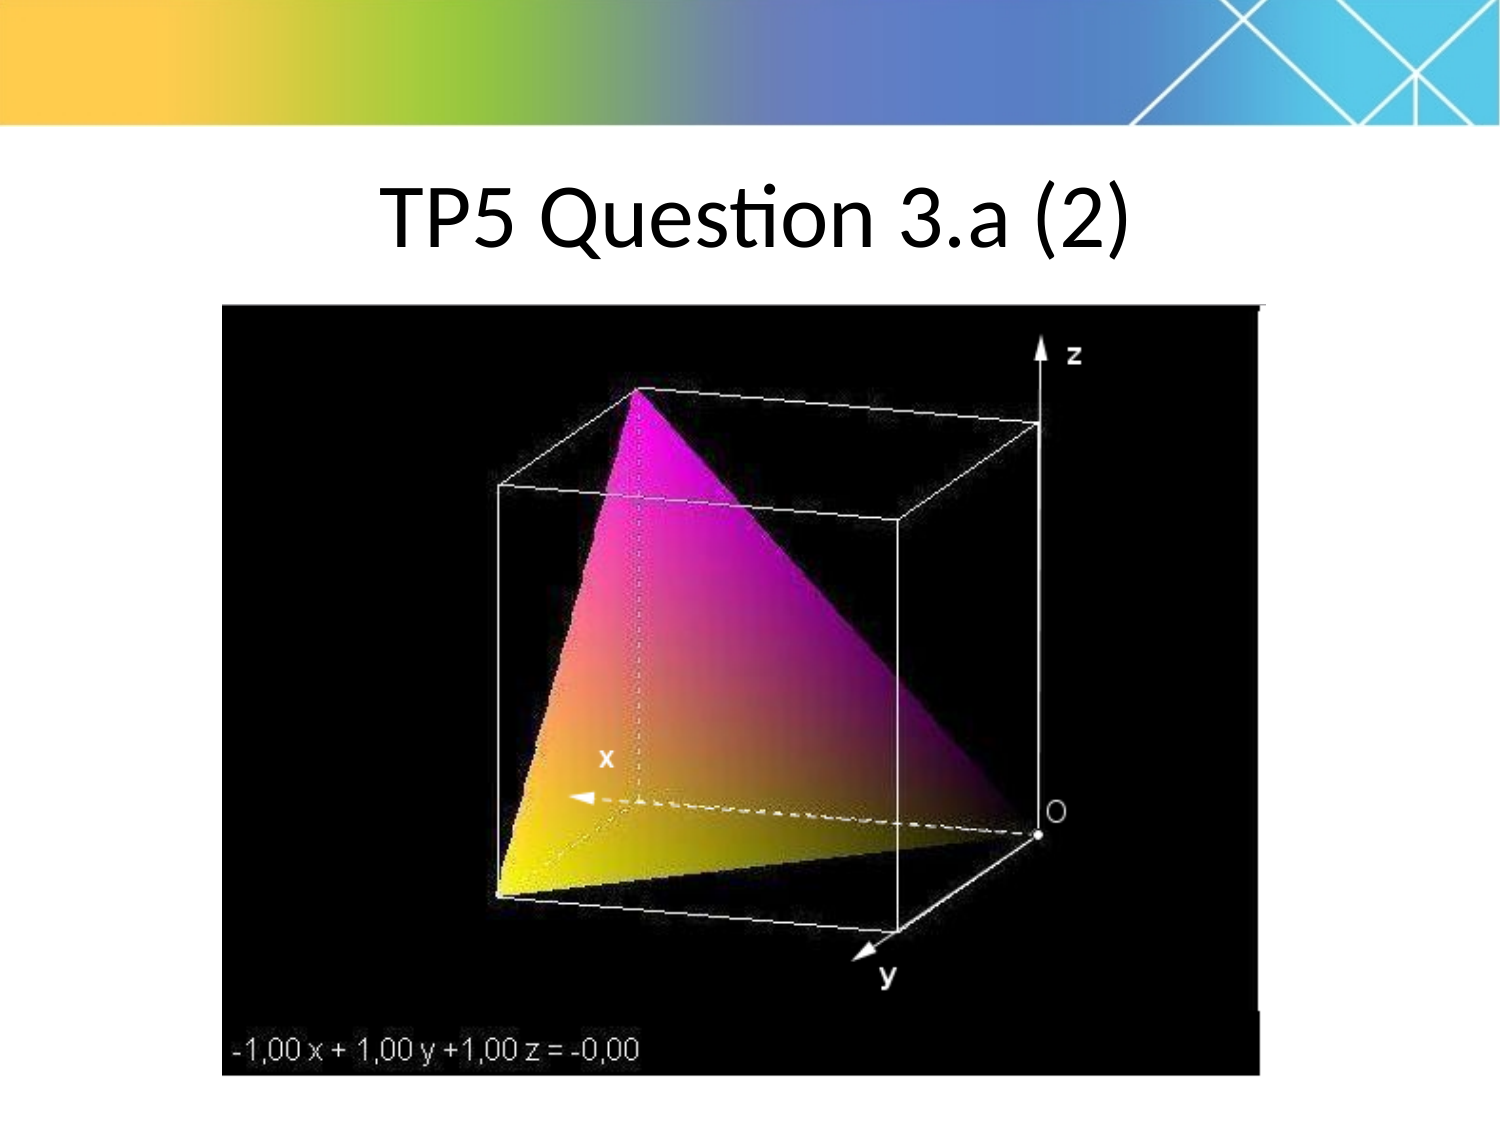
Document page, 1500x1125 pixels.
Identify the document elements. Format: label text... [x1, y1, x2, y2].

title TP5 Question 3.a (2) [82, 117, 1433, 305]
picture [222, 304, 1266, 1078]
picture [0, 0, 1500, 127]
